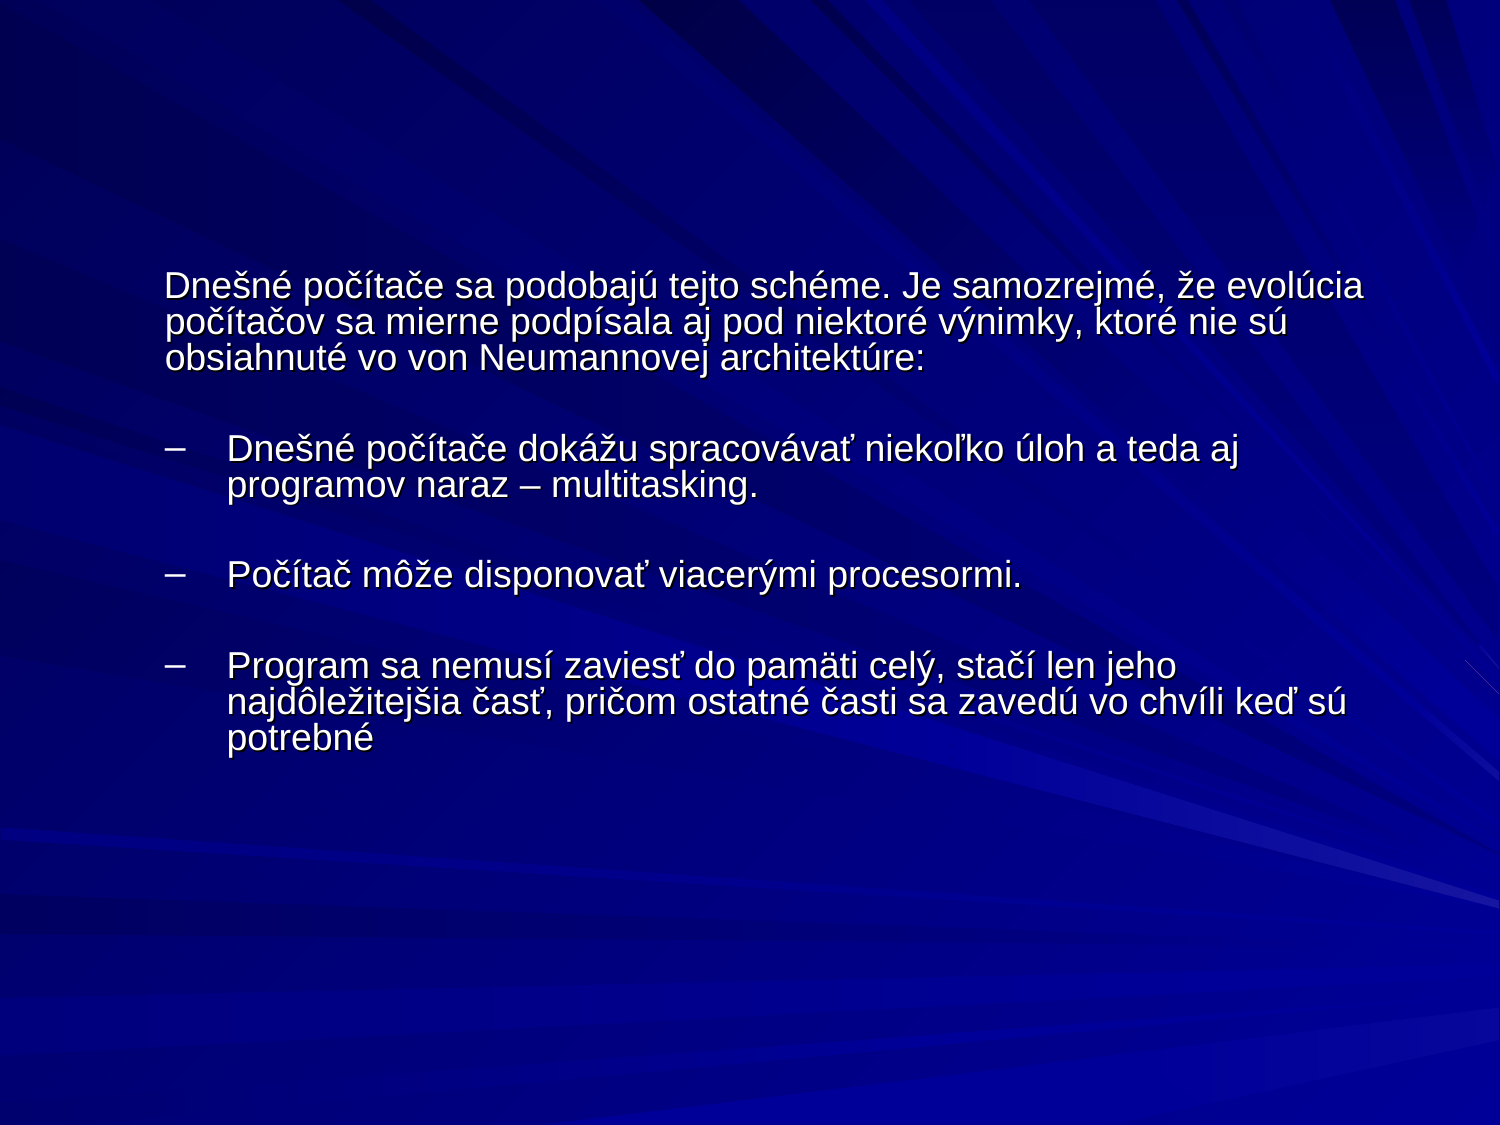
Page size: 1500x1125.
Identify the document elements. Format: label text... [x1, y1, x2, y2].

list Dnešné počítače sa podobajú tejto schéme. Je samozrejmé, že evolúcia počítačov sa mierne podpísala aj pod niektoré výnimky, ktoré nie sú obsiahnuté vo von Neumannovej architektúre: Dnešné počítače dokážu spracovávať niekoľko úloh a teda aj programov naraz – multitasking. Počítač môže disponovať viacerými procesormi. Program sa nemusí zaviesť do pamäti celý, stačí len jeho najdôležitejšia časť, pričom ostatné časti sa zavedú vo chvíli keď sú potrebné [75, 262, 1426, 1006]
